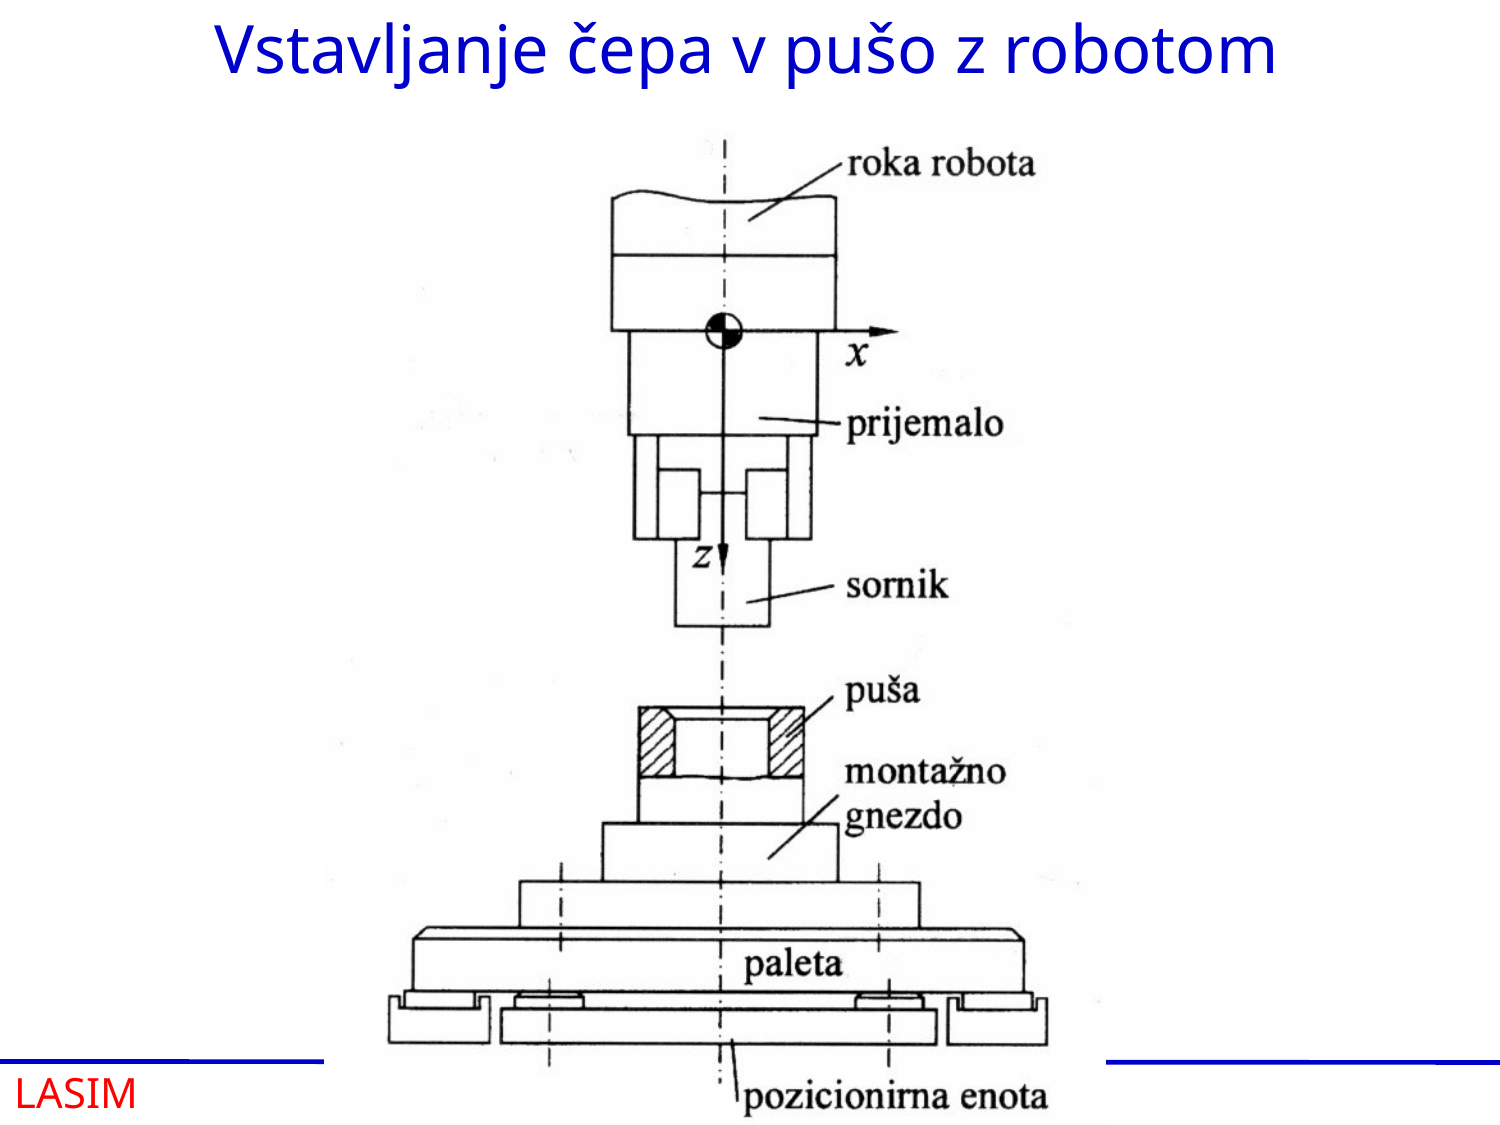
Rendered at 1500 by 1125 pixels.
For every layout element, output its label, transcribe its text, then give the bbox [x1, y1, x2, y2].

text_box Vstavljanje čepa v pušo z robotom [199, 0, 1313, 95]
picture [324, 124, 1106, 1125]
